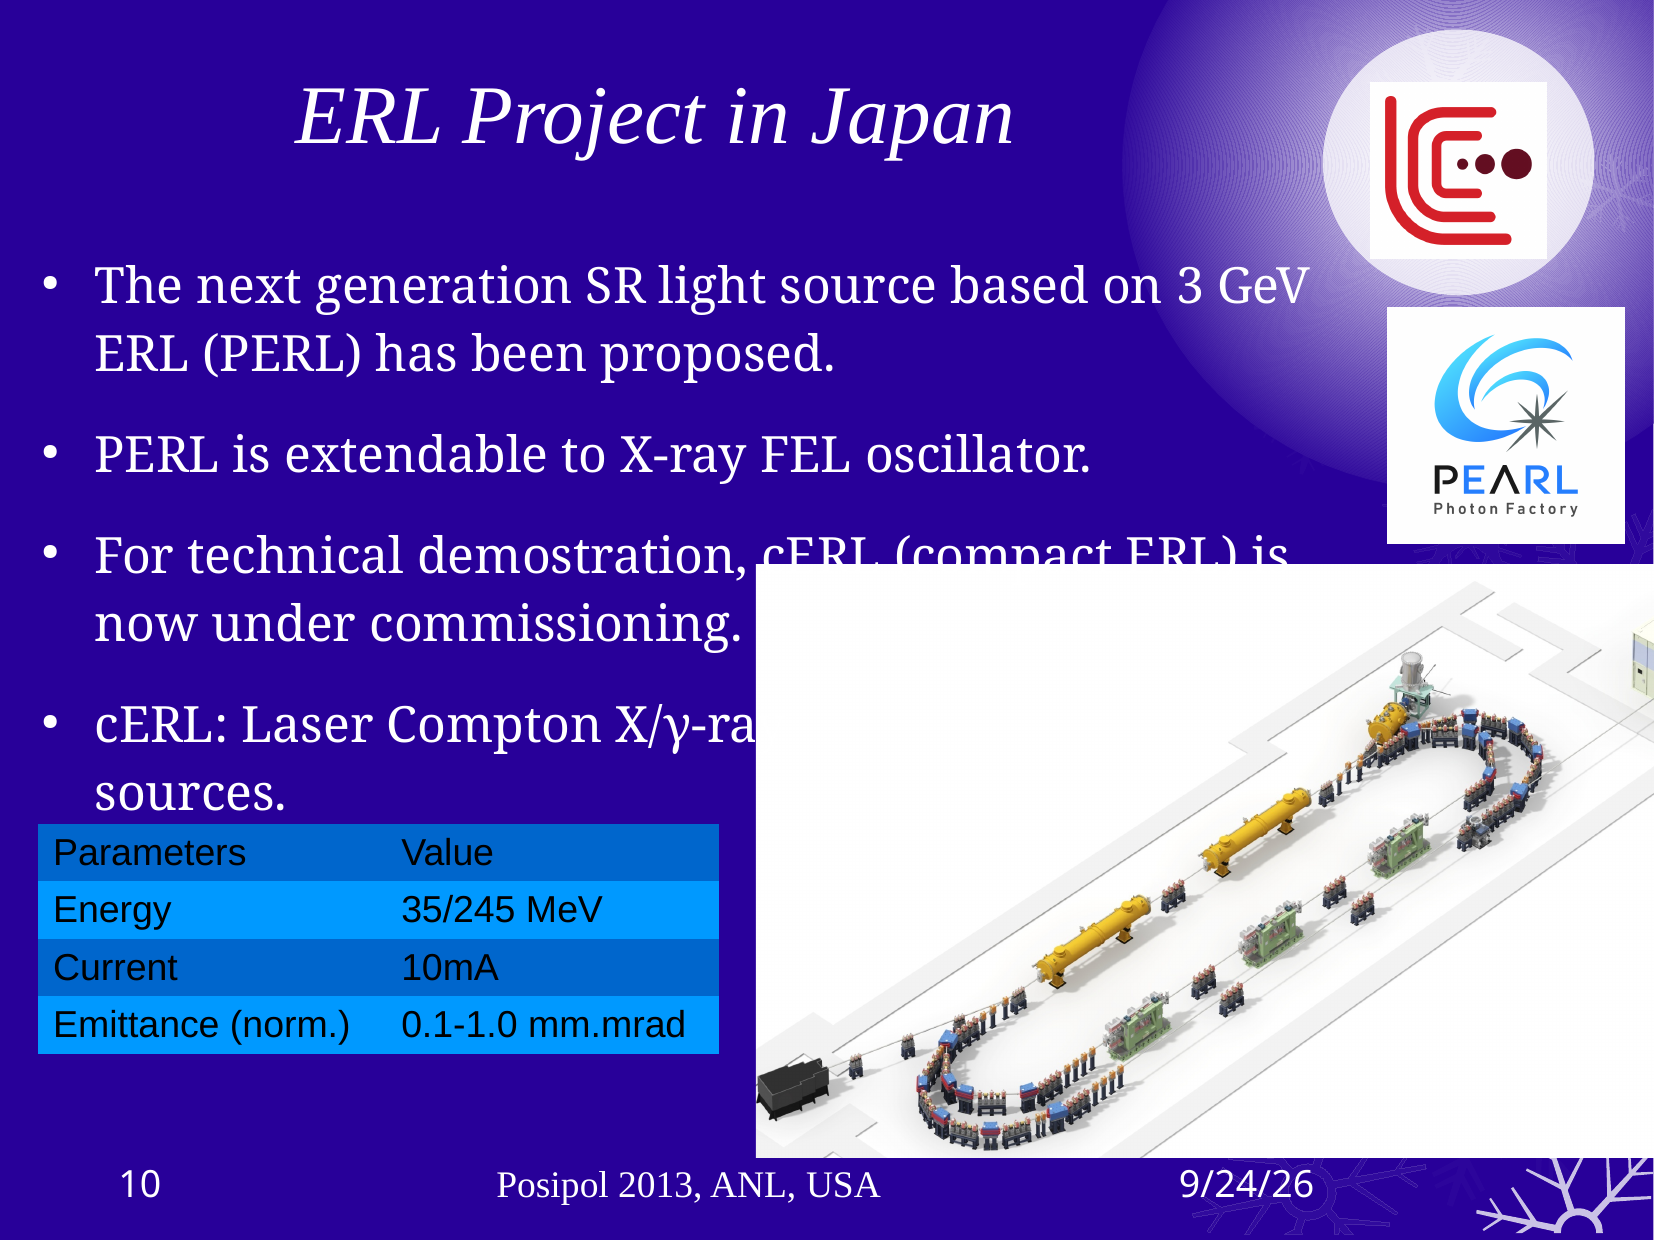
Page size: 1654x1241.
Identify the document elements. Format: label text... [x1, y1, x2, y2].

table_cell 10mA [387, 939, 719, 996]
picture [1387, 307, 1625, 544]
table_header Parameters [38, 824, 387, 881]
picture [1370, 82, 1547, 259]
title ERL Project in Japan [12, 0, 1300, 249]
table_cell Emittance (norm.) [38, 996, 387, 1054]
table_cell Current [38, 939, 387, 996]
table_cell 35/245 MeV [387, 881, 719, 939]
table_cell 0.1-1.0 mm.mrad [387, 996, 719, 1054]
list The next generation SR light source based on 3 GeV ERL (PERL) has been proposed. PERL is extendable to X-ray FEL oscillator. For technical demostration, cERL (compact ERL) is now under commissioning. cERL: Laser Compton X/γ-ray sources. [23, 249, 1335, 752]
table_cell Energy [38, 881, 387, 939]
table_header Value [387, 824, 719, 881]
picture [755, 564, 1654, 1158]
